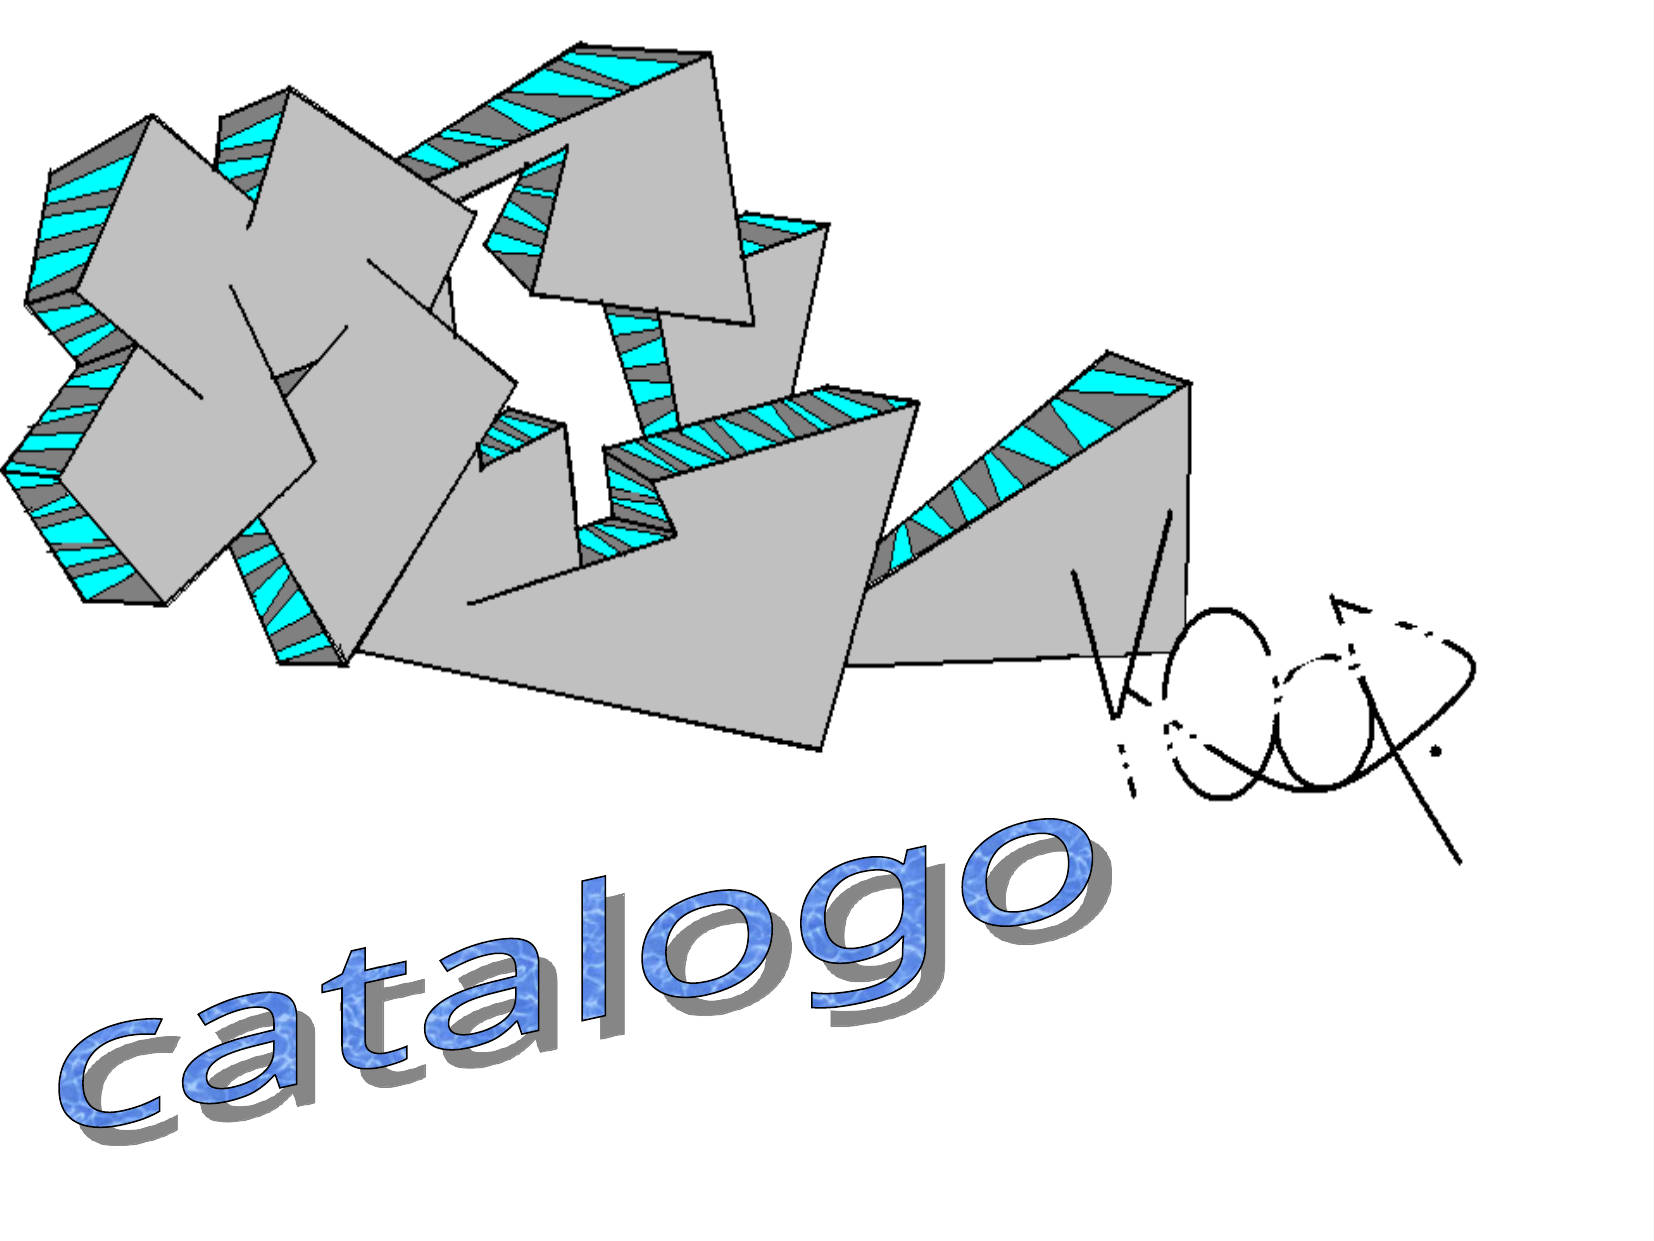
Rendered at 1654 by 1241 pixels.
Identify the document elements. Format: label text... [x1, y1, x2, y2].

text_box catalogo [424, 938, 539, 1050]
text_box catalogo [800, 845, 926, 1008]
text_box catalogo [59, 1018, 162, 1128]
text_box catalogo [322, 947, 407, 1069]
text_box catalogo [642, 889, 773, 998]
picture [0, 0, 1654, 1241]
text_box catalogo [182, 992, 297, 1104]
text_box catalogo [962, 818, 1093, 927]
text_box catalogo [582, 875, 606, 1021]
